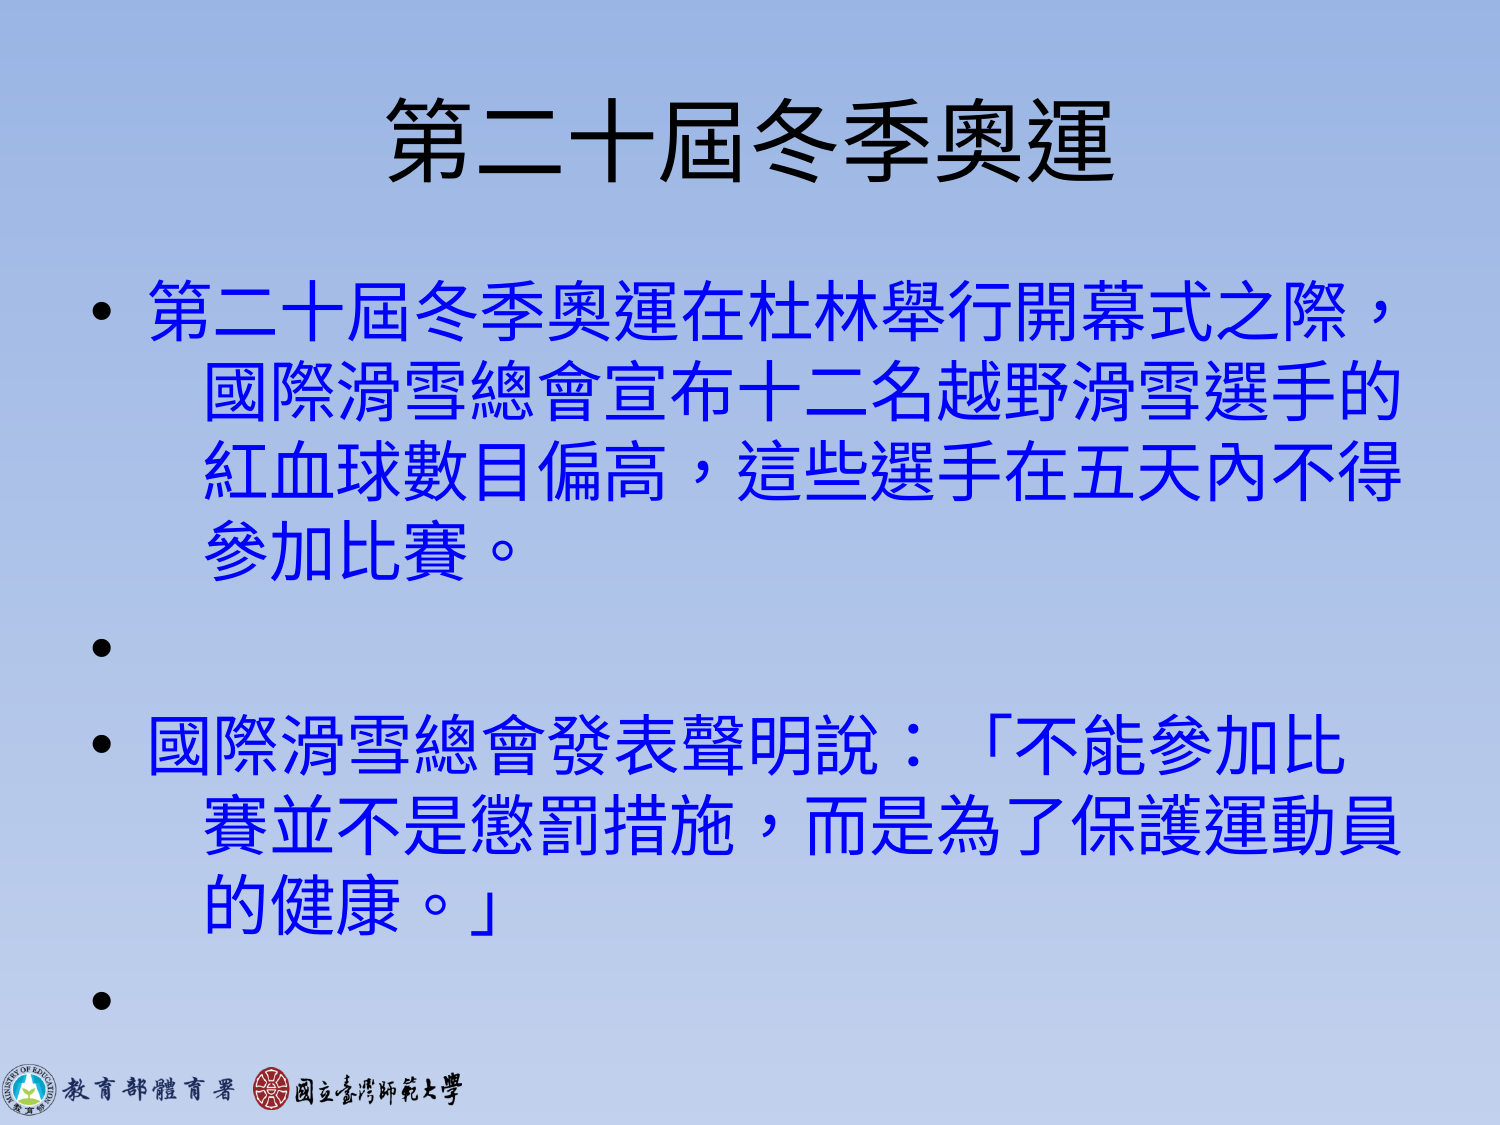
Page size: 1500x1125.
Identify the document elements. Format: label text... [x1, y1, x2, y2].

list 第二十屆冬季奧運在杜林舉行開幕式之際，國際滑雪總會宣布十二名越野滑雪選手的紅血球數目偏高，這些選手在五天內不得參加比賽。 國際滑雪總會發表聲明說：「不能參加比賽並不是懲罰措施，而是為了保護運動員的健康。」 [75, 262, 1426, 1005]
title 第二十屆冬季奧運 [75, 45, 1426, 233]
